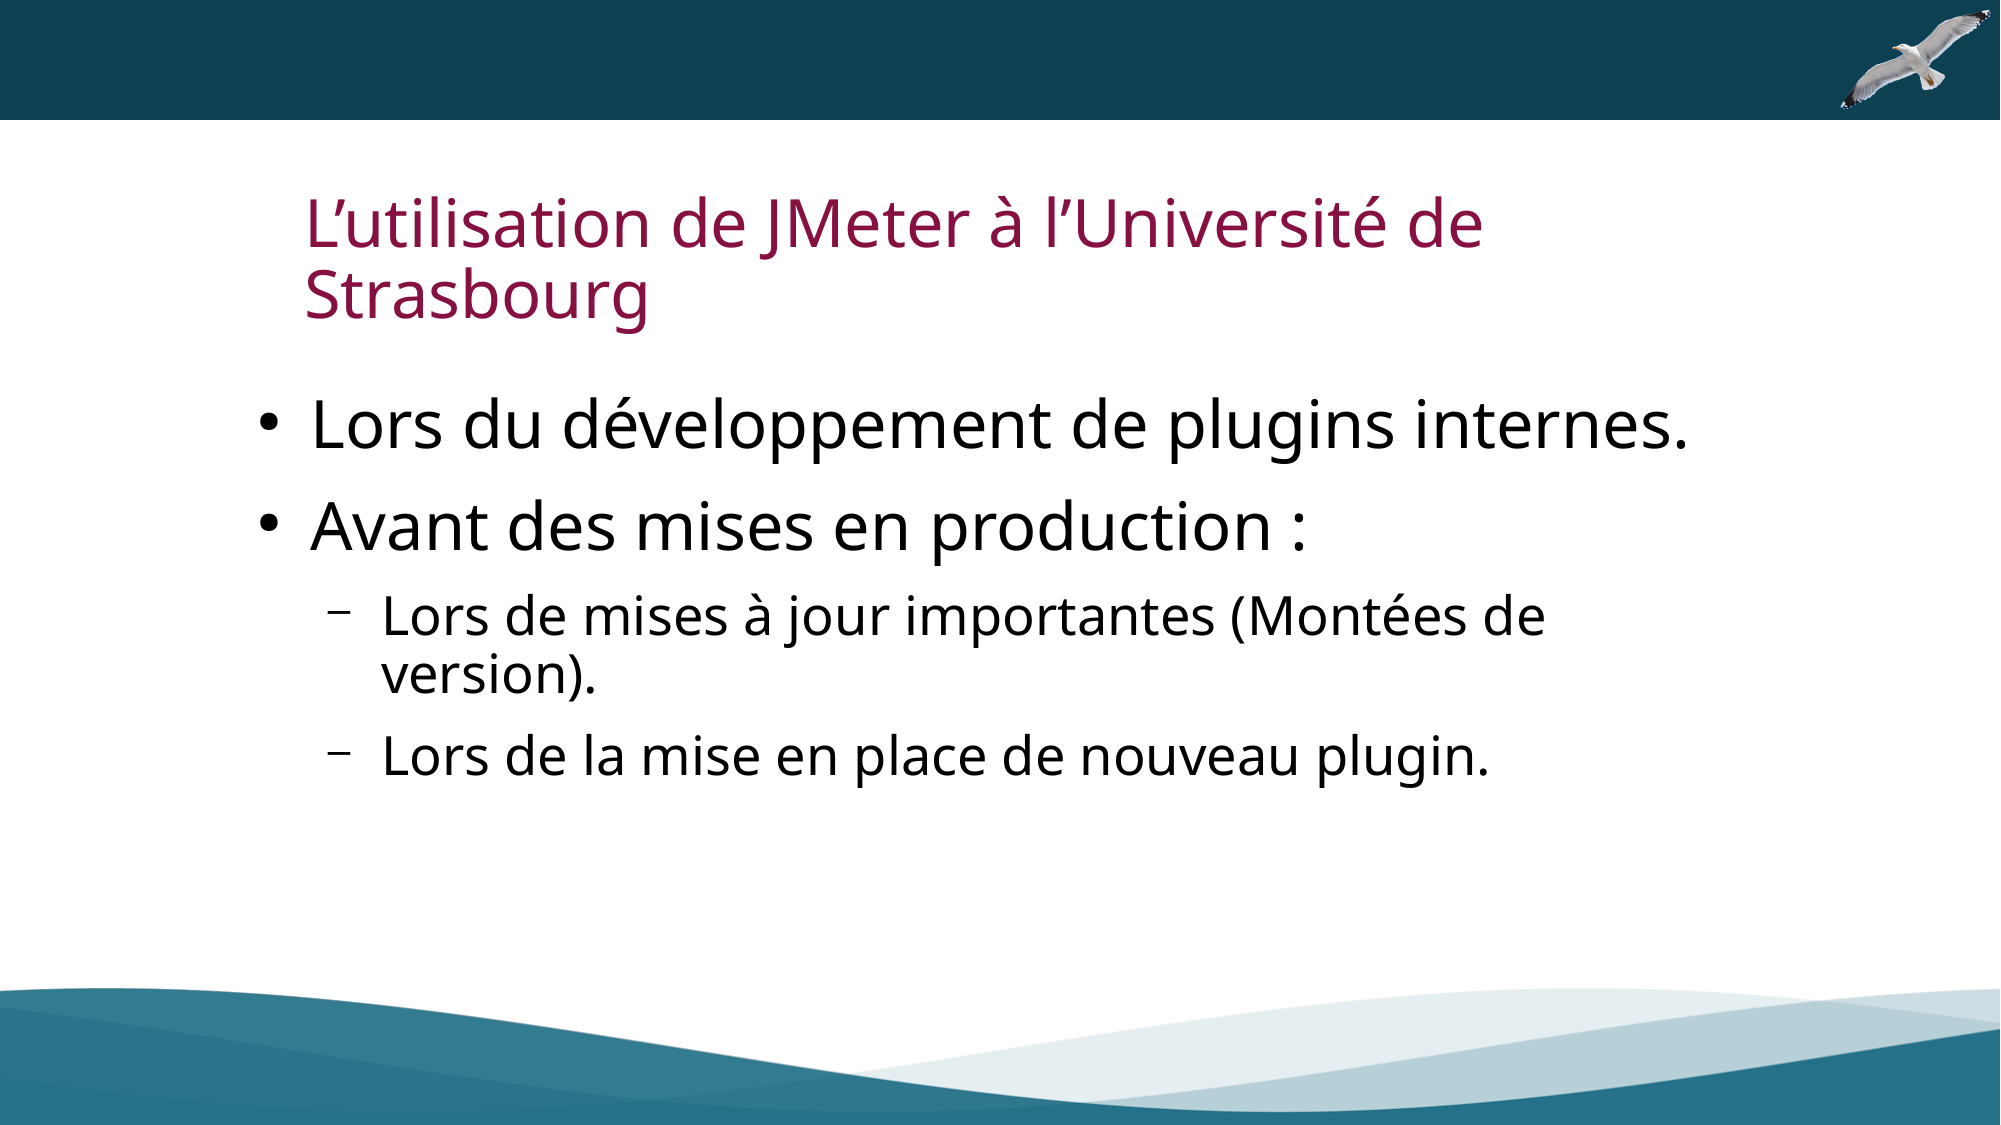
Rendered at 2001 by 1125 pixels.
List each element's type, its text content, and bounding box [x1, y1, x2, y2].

picture [0, 974, 2000, 1125]
list L’utilisation de JMeter à l’Université de Strasbourg [218, 182, 1689, 313]
picture [1820, 0, 2000, 120]
list Lors du développement de plugins internes. Avant des mises en production : Lors de mises à jour importantes (Montées de version). Lors de la mise en place de nouveau plugin. [224, 383, 1729, 857]
